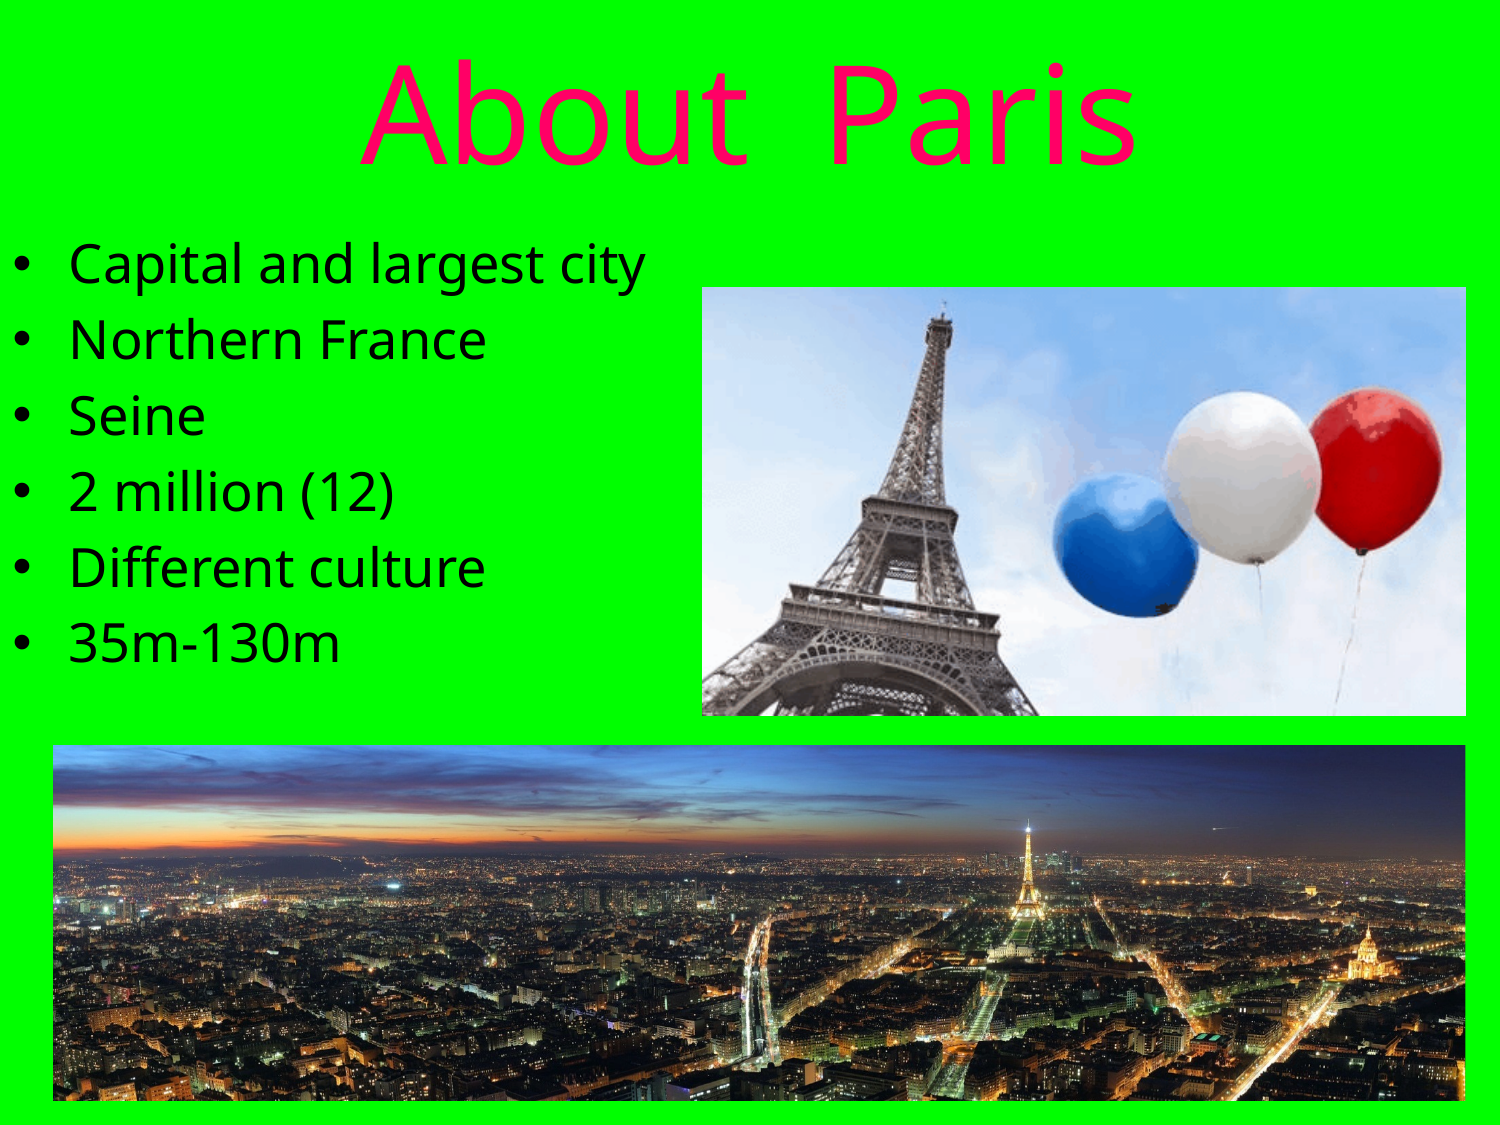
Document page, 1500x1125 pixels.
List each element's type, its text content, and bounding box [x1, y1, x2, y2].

title About Paris [17, 19, 1484, 201]
list Capital and largest city Northern France Seine 2 million (12) Different culture 35m-130m [0, 222, 837, 746]
picture [53, 745, 1466, 1101]
picture [837, 287, 1466, 717]
